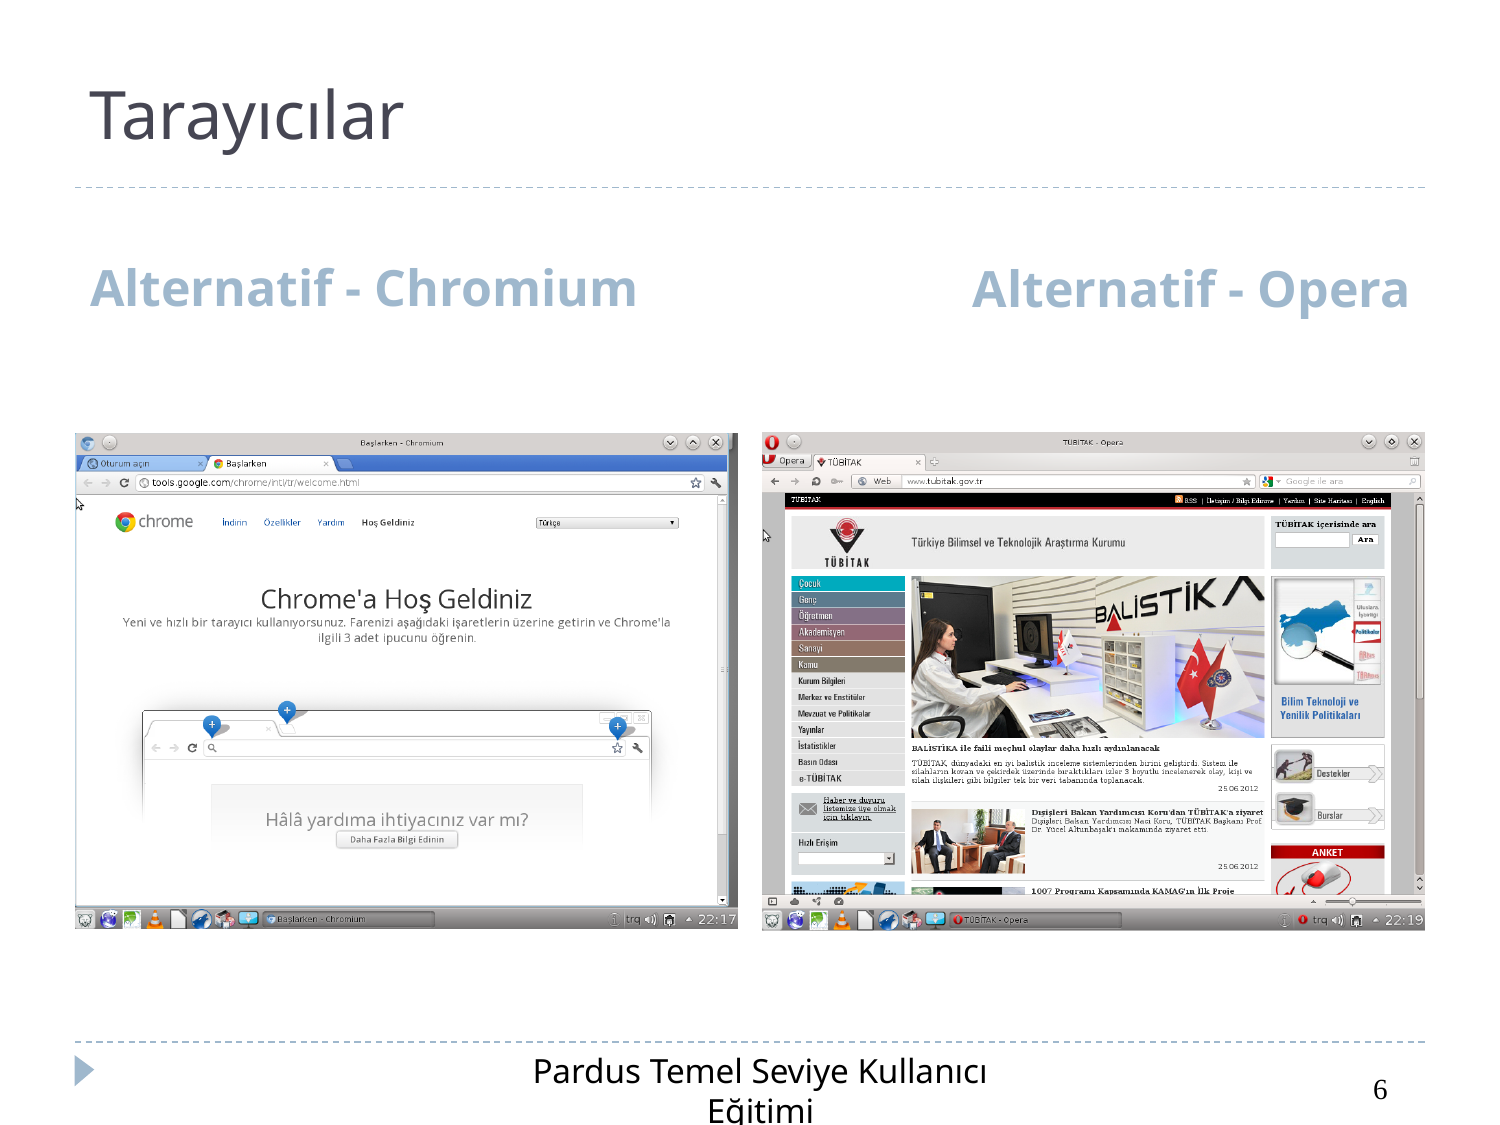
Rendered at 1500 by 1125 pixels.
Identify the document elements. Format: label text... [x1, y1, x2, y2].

list Alternatif - Opera [762, 212, 1426, 325]
picture [75, 433, 738, 929]
picture [762, 432, 1425, 931]
title Tarayıcılar [75, 37, 1425, 188]
list Alternatif - Chromium [75, 210, 738, 324]
